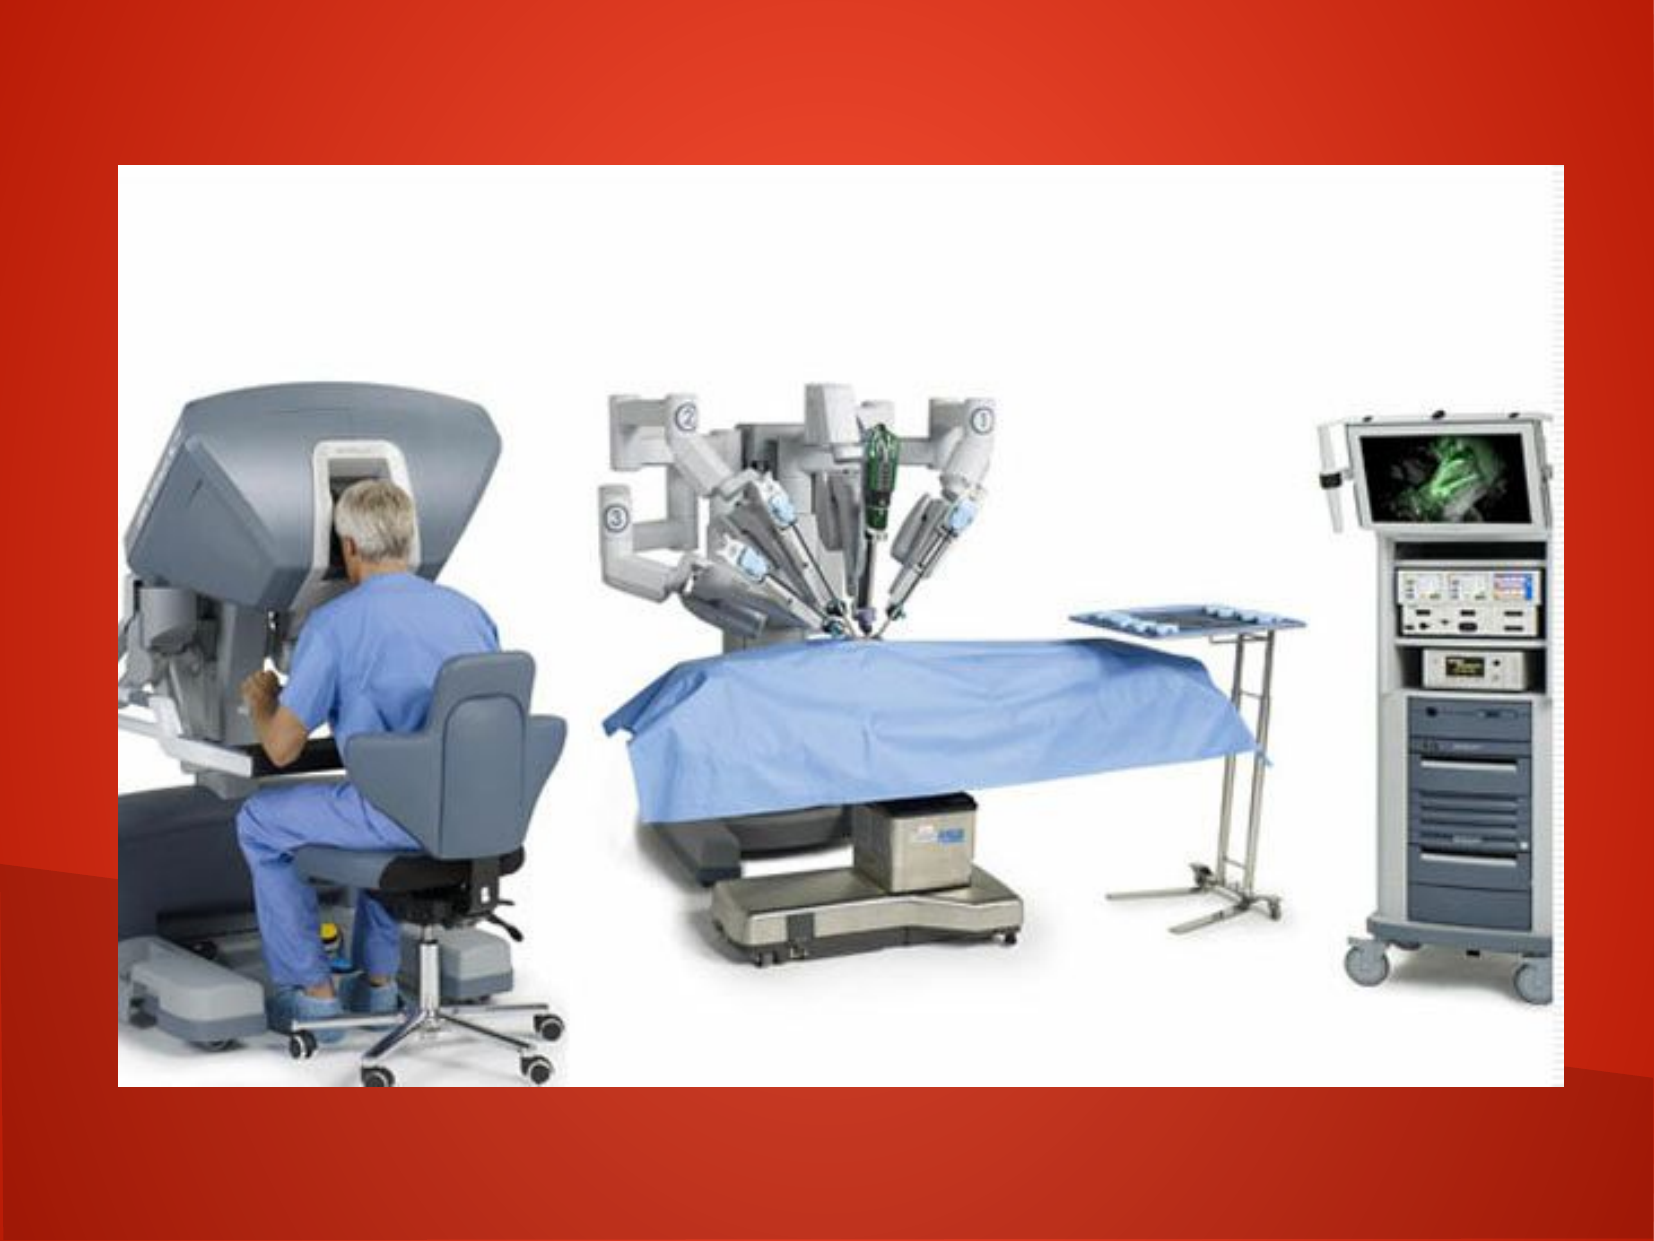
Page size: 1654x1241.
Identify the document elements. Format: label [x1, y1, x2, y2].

picture [118, 165, 1564, 1087]
